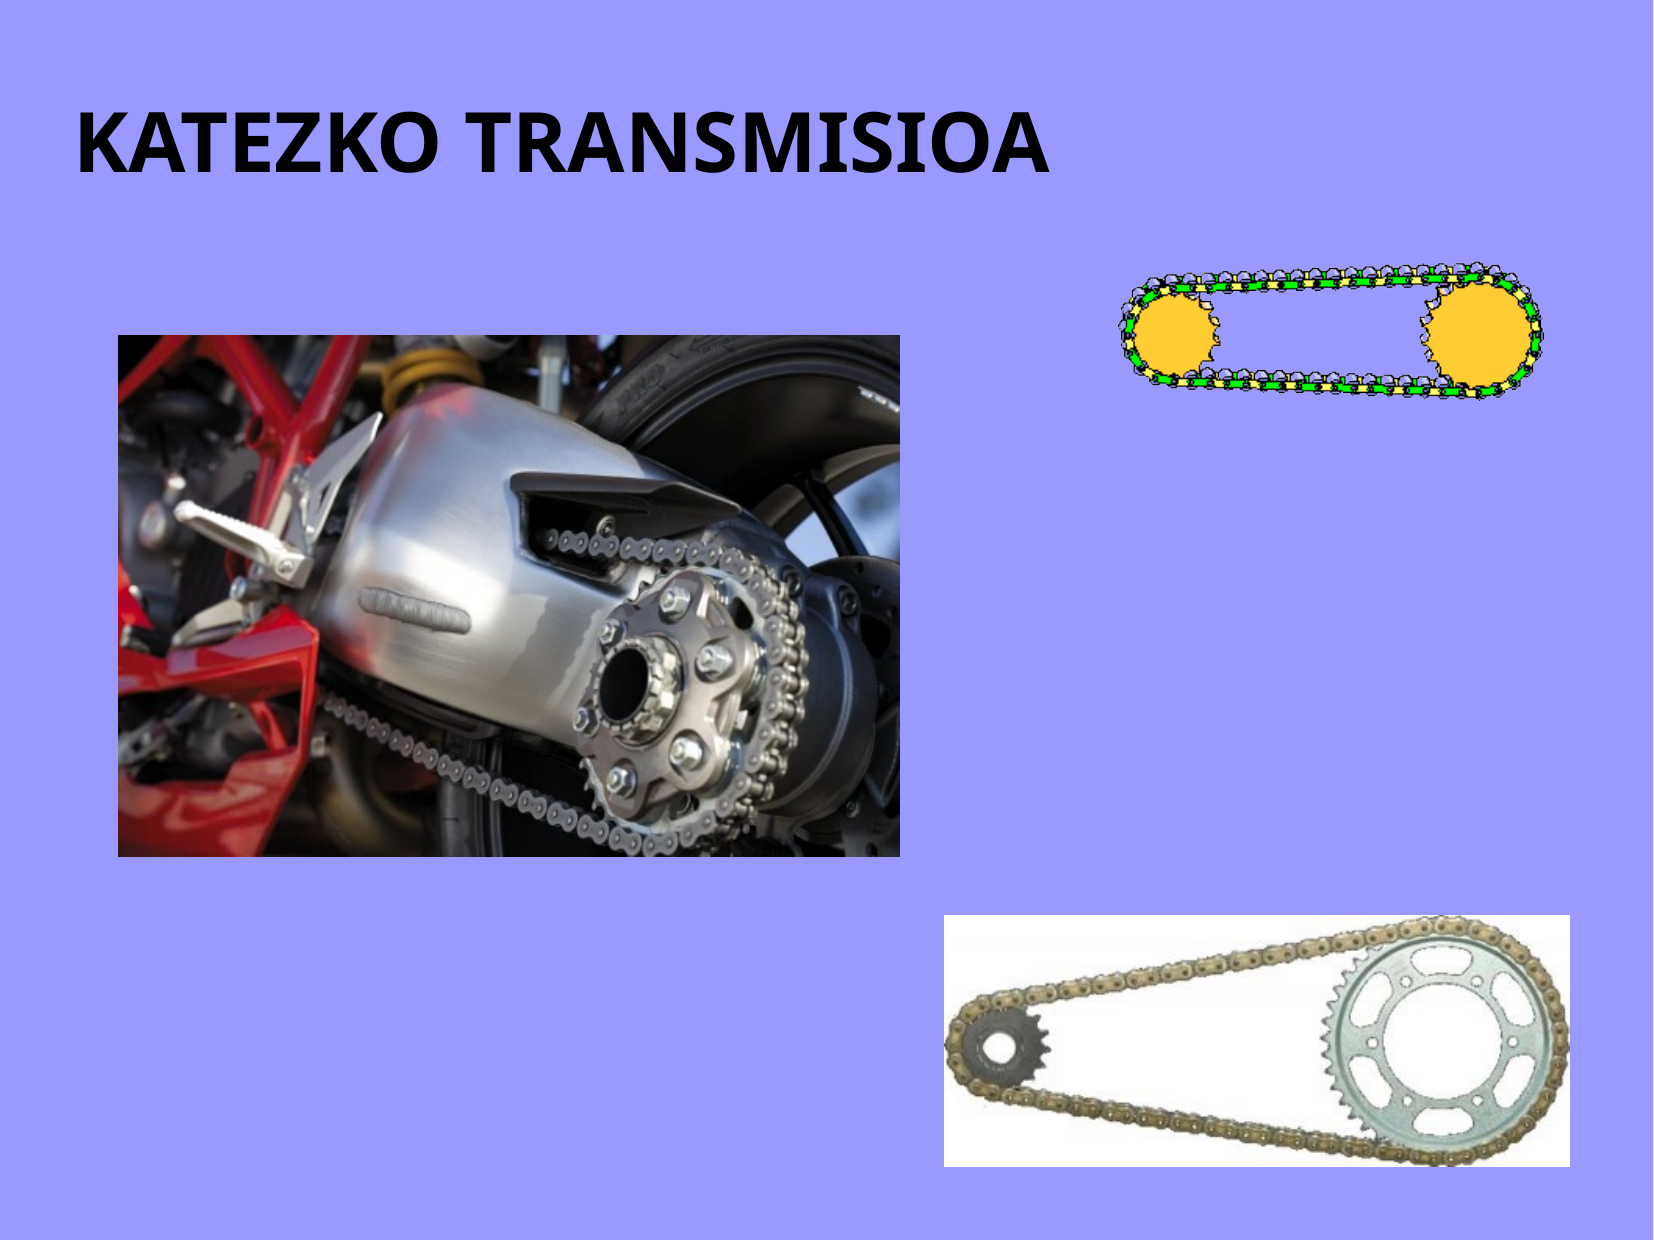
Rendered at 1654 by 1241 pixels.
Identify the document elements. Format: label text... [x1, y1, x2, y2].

picture [944, 915, 1570, 1167]
picture [1096, 257, 1565, 414]
text_box KATEZKO TRANSMISIOA [59, 75, 1270, 207]
picture [118, 335, 900, 857]
